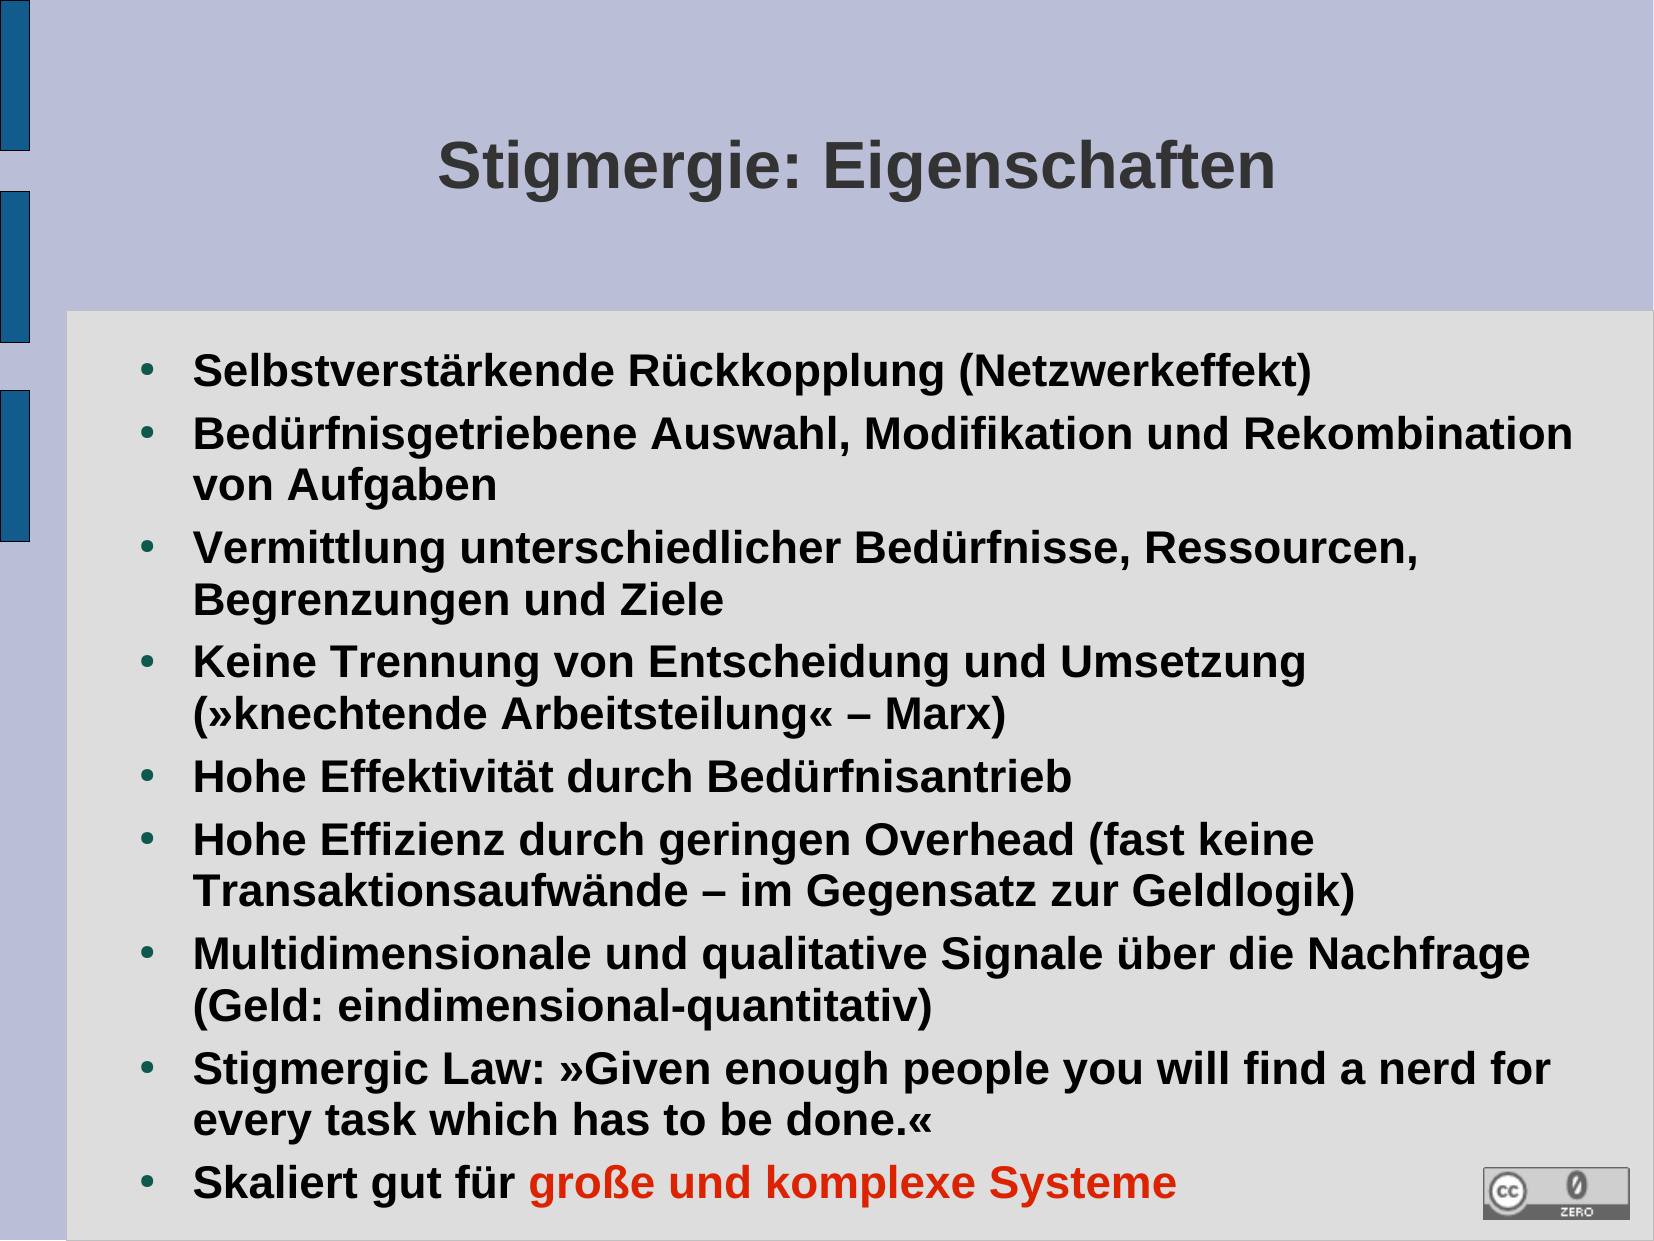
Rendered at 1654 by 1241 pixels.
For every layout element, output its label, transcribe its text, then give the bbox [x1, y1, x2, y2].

list Selbstverstärkende Rückkopplung (Netzwerkeffekt) Bedürfnisgetriebene Auswahl, Modifikation und Rekombination von Aufgaben Vermittlung unterschiedlicher Bedürfnisse, Ressourcen, Begrenzungen und Ziele Keine Trennung von Entscheidung und Umsetzung (»knechtende Arbeitsteilung« – Marx) Hohe Effektivität durch Bedürfnisantrieb Hohe Effizienz durch geringen Overhead (fast keine Transaktionsaufwände – im Gegensatz zur Geldlogik) Multidimensionale und qualitative Signale über die Nachfrage (Geld: eindimensional-quantitativ) Stigmergic Law: »Given enough people you will find a nerd for every task which has to be done.« Skaliert gut für große und komplexe Systeme [121, 344, 1595, 1211]
title Stigmergie: Eigenschaften [121, 61, 1595, 269]
picture [1483, 1167, 1630, 1220]
